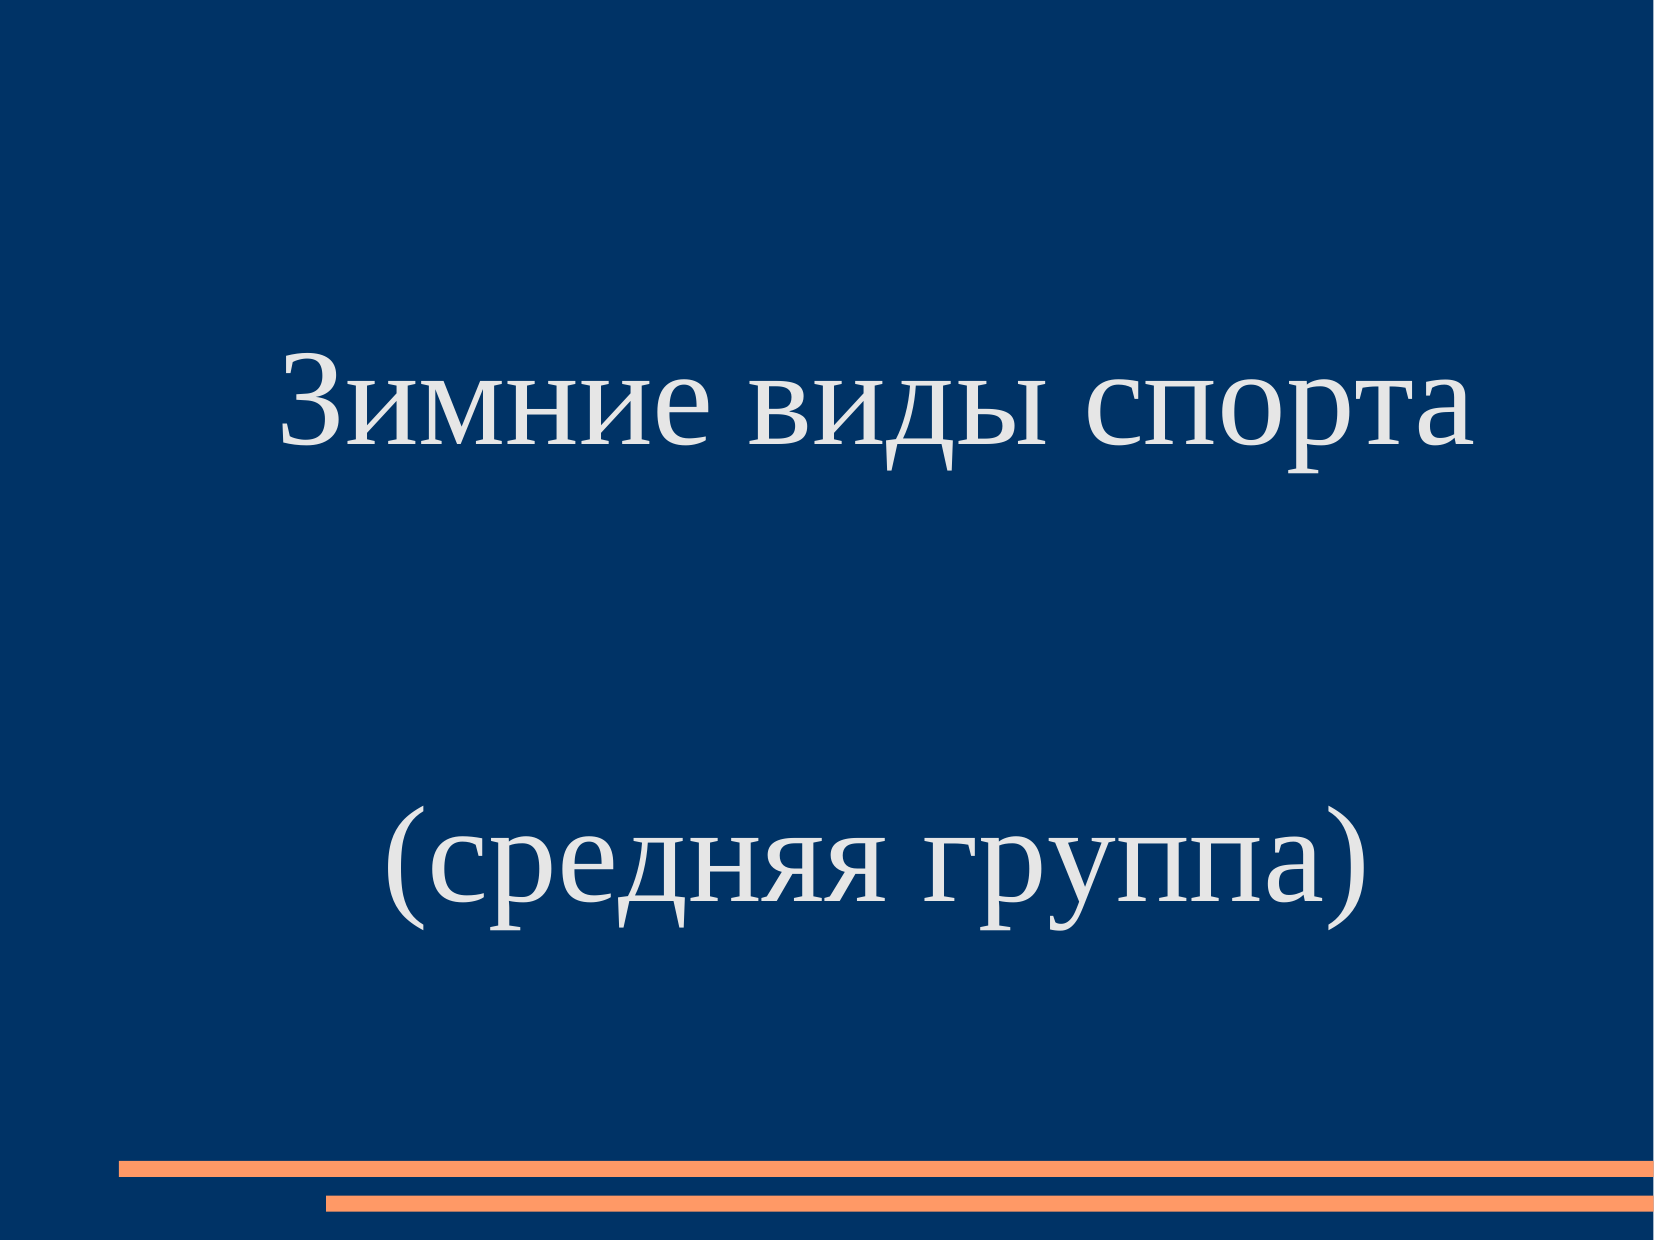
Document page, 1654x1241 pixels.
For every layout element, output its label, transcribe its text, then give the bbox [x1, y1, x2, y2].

list Зимние виды спорта (средняя группа) [121, 322, 1561, 1132]
